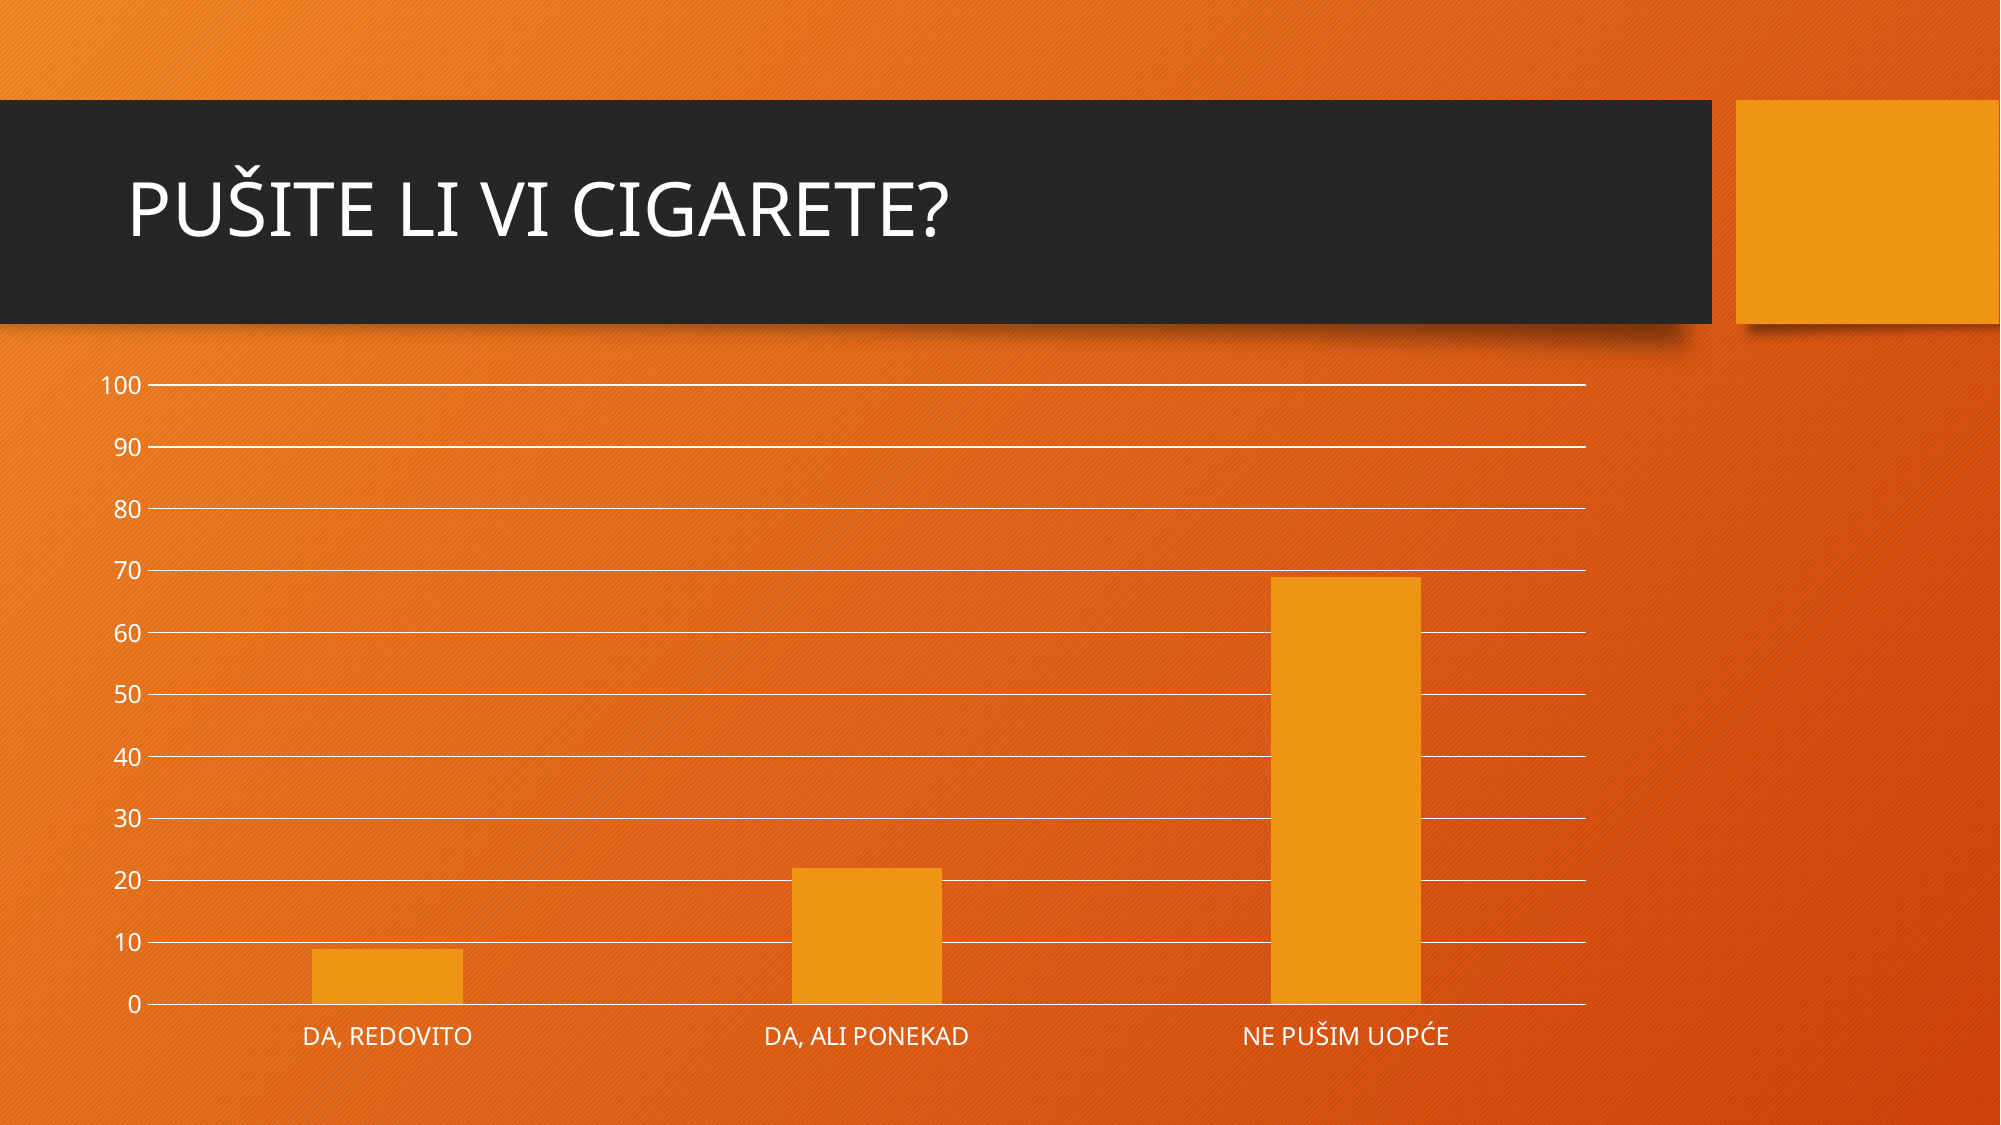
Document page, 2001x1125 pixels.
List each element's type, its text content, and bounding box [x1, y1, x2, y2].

chart [68, 353, 1617, 1068]
title PUŠITE LI VI CIGARETE? [111, 123, 1689, 301]
